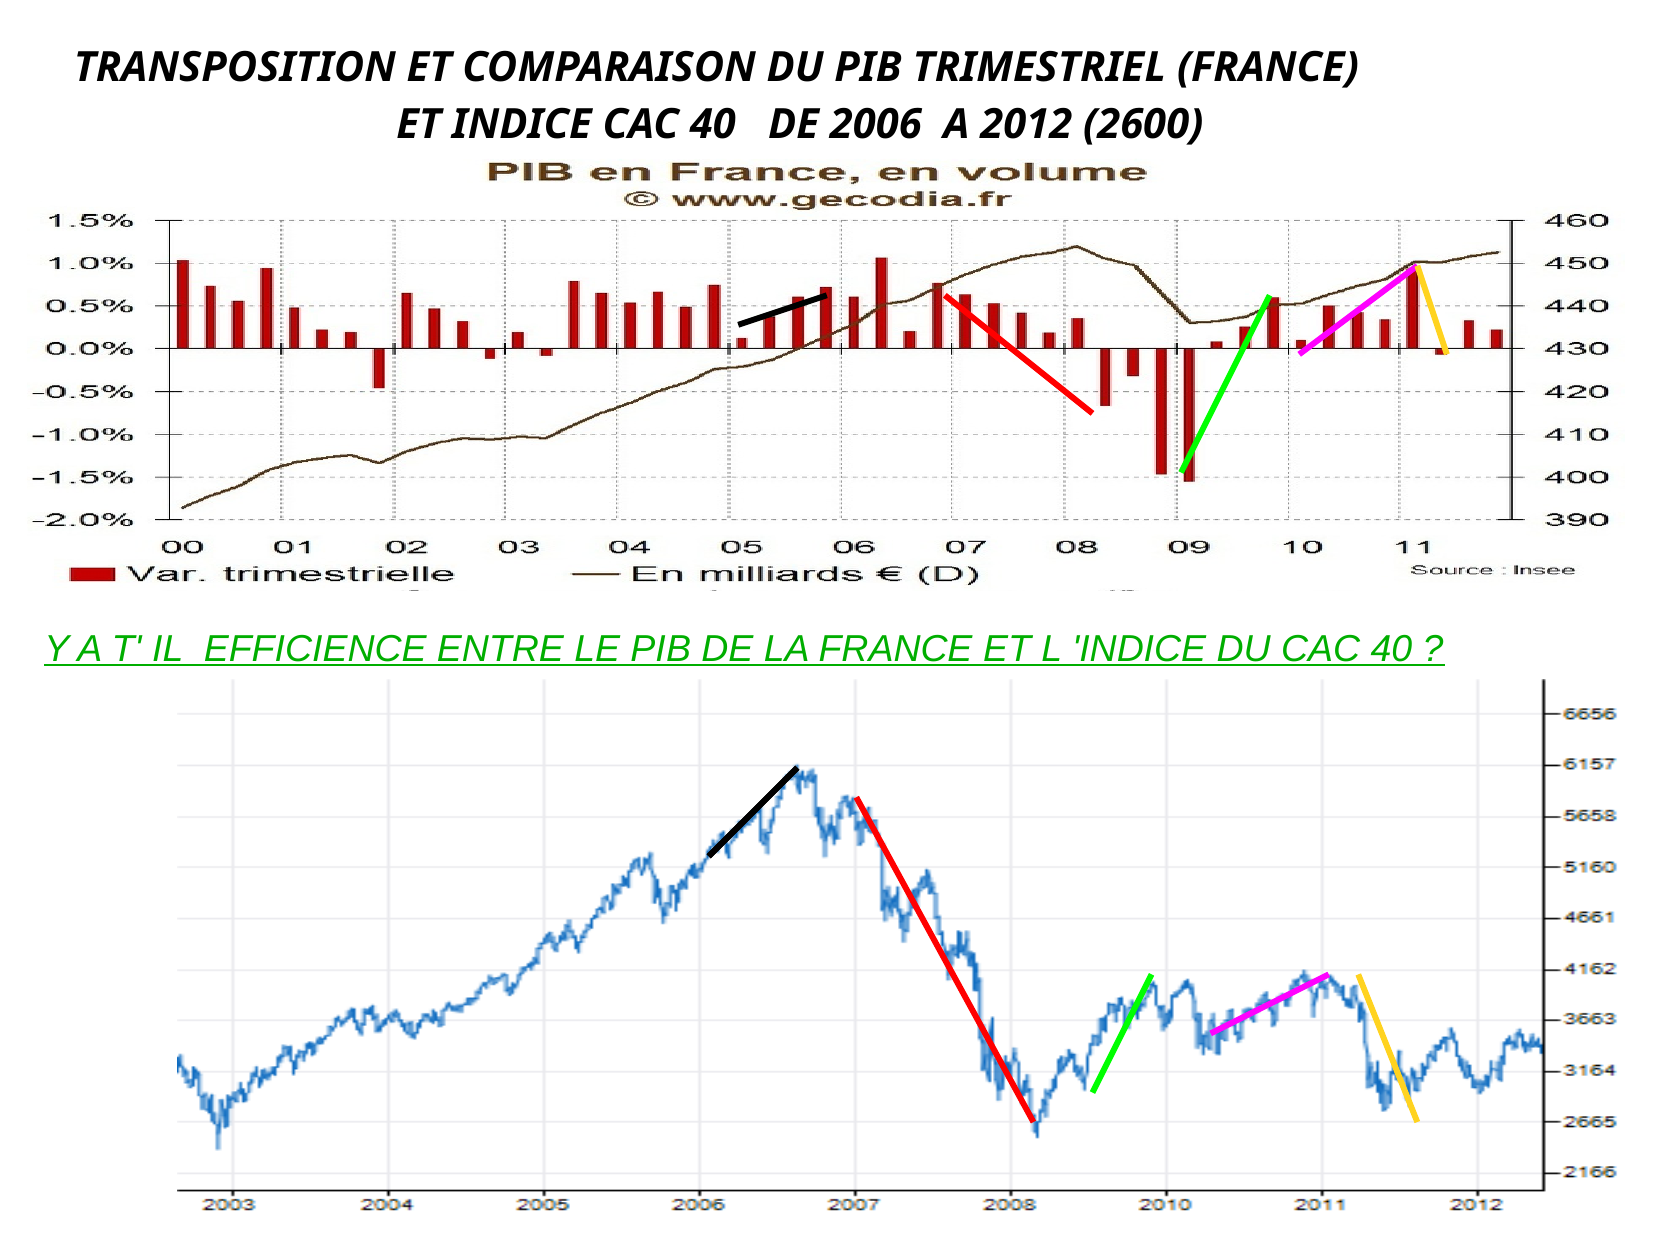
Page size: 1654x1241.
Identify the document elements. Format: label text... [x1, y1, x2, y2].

picture [177, 679, 1654, 1226]
picture [0, 147, 1625, 591]
text_box Y A T' IL EFFICIENCE ENTRE LE PIB DE LA FRANCE ET L 'INDICE DU CAC 40 ? [29, 620, 1506, 677]
text_box TRANSPOSITION ET COMPARAISON DU PIB TRIMESTRIEL (FRANCE) ET INDICE CAC 40 DE 2006 A 2012 (2600) [59, 29, 1625, 238]
